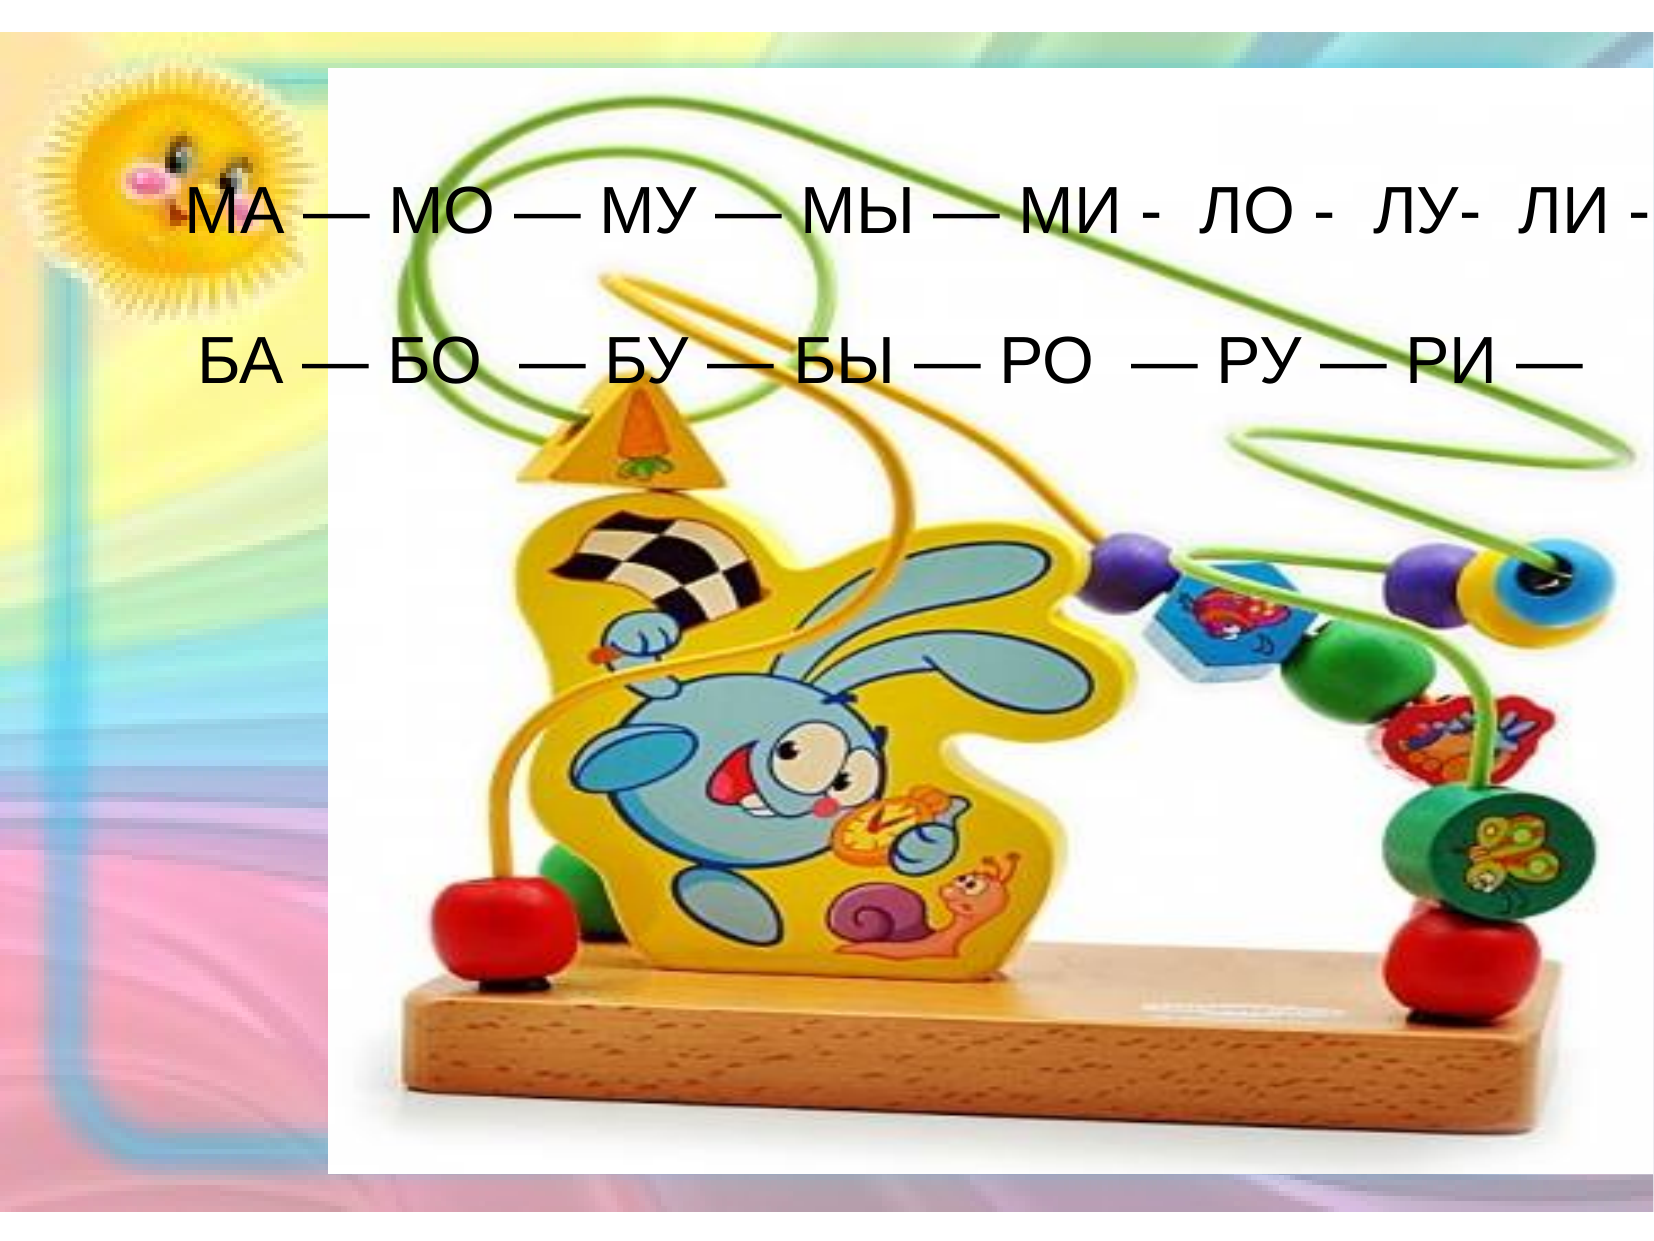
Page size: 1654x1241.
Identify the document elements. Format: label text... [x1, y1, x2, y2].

subtitle МА — МО — МУ — МЫ — МИ - ЛО - ЛУ- ЛИ - БА — БО — БУ — БЫ — РО — РУ — РИ — [165, 137, 1654, 957]
title [82, 49, 1571, 257]
picture [0, 32, 1654, 1212]
